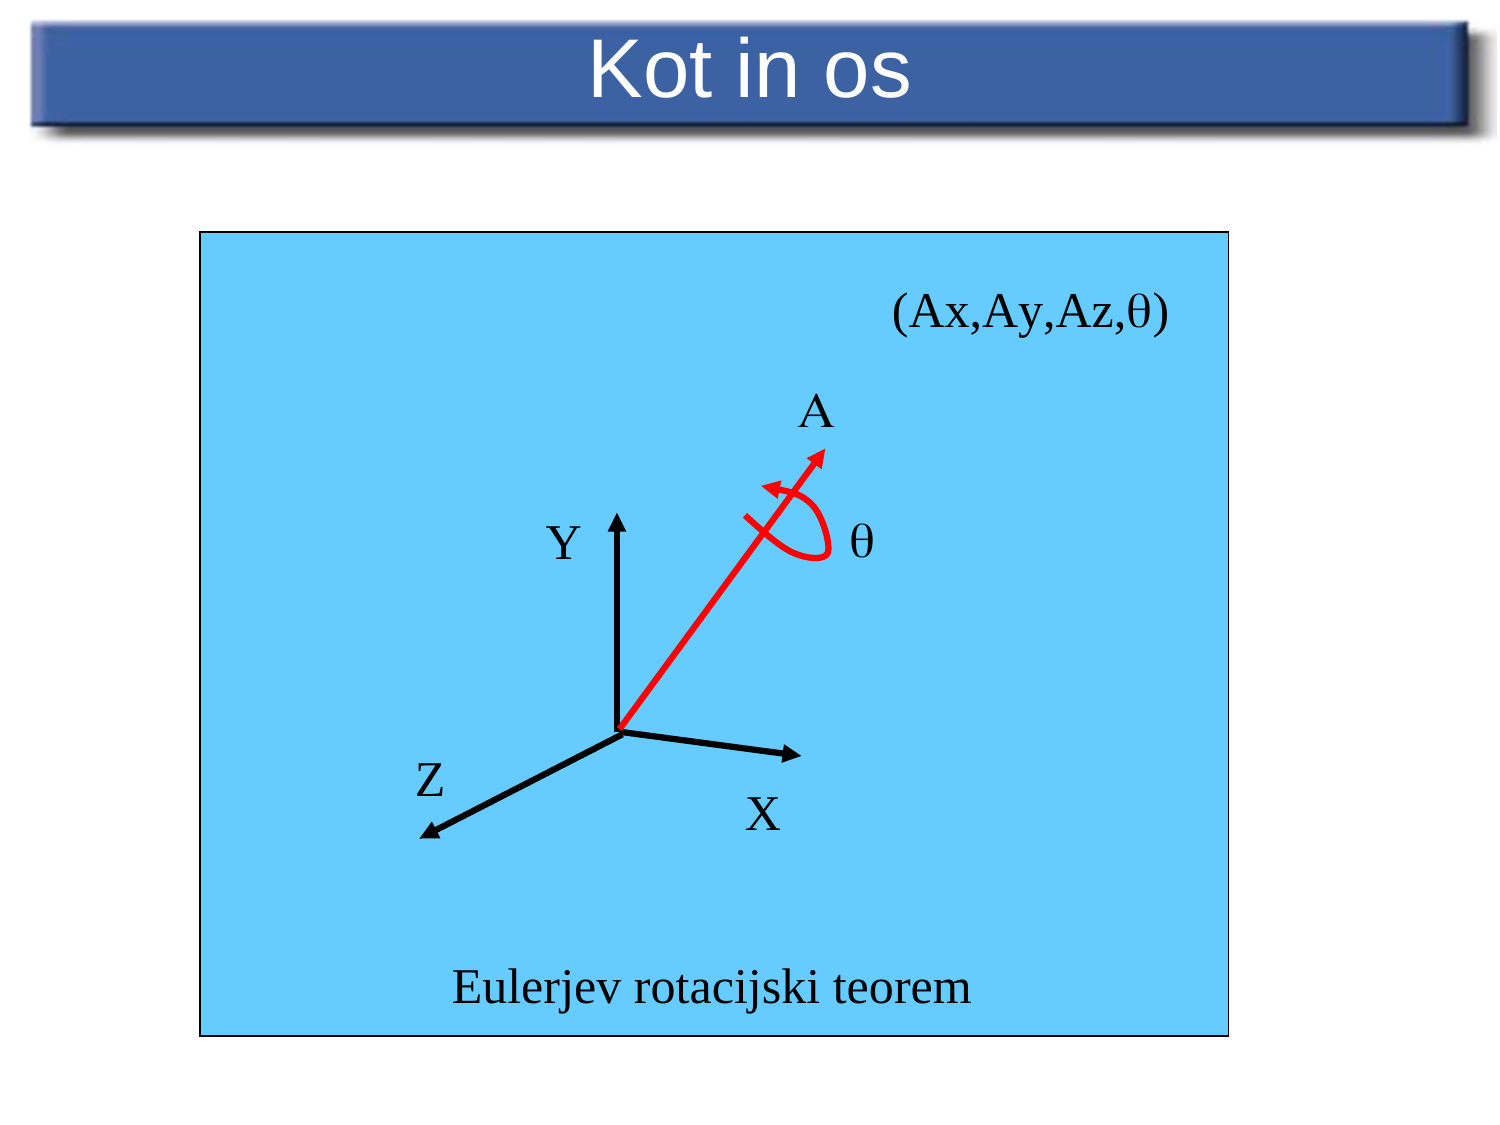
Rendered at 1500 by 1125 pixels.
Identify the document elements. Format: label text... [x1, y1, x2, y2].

text_box  [834, 500, 891, 576]
text_box Y [530, 501, 597, 577]
text_box  [782, 369, 851, 446]
text_box Eulerjev rotacijski teorem [437, 946, 988, 1022]
text_box X [730, 772, 797, 849]
text_box [200, 232, 1229, 1037]
text_box Kot in os [112, 0, 1388, 122]
text_box (Ax,Ay,Az,) [877, 270, 1185, 346]
text_box Z [399, 738, 461, 815]
picture [29, 18, 1497, 146]
